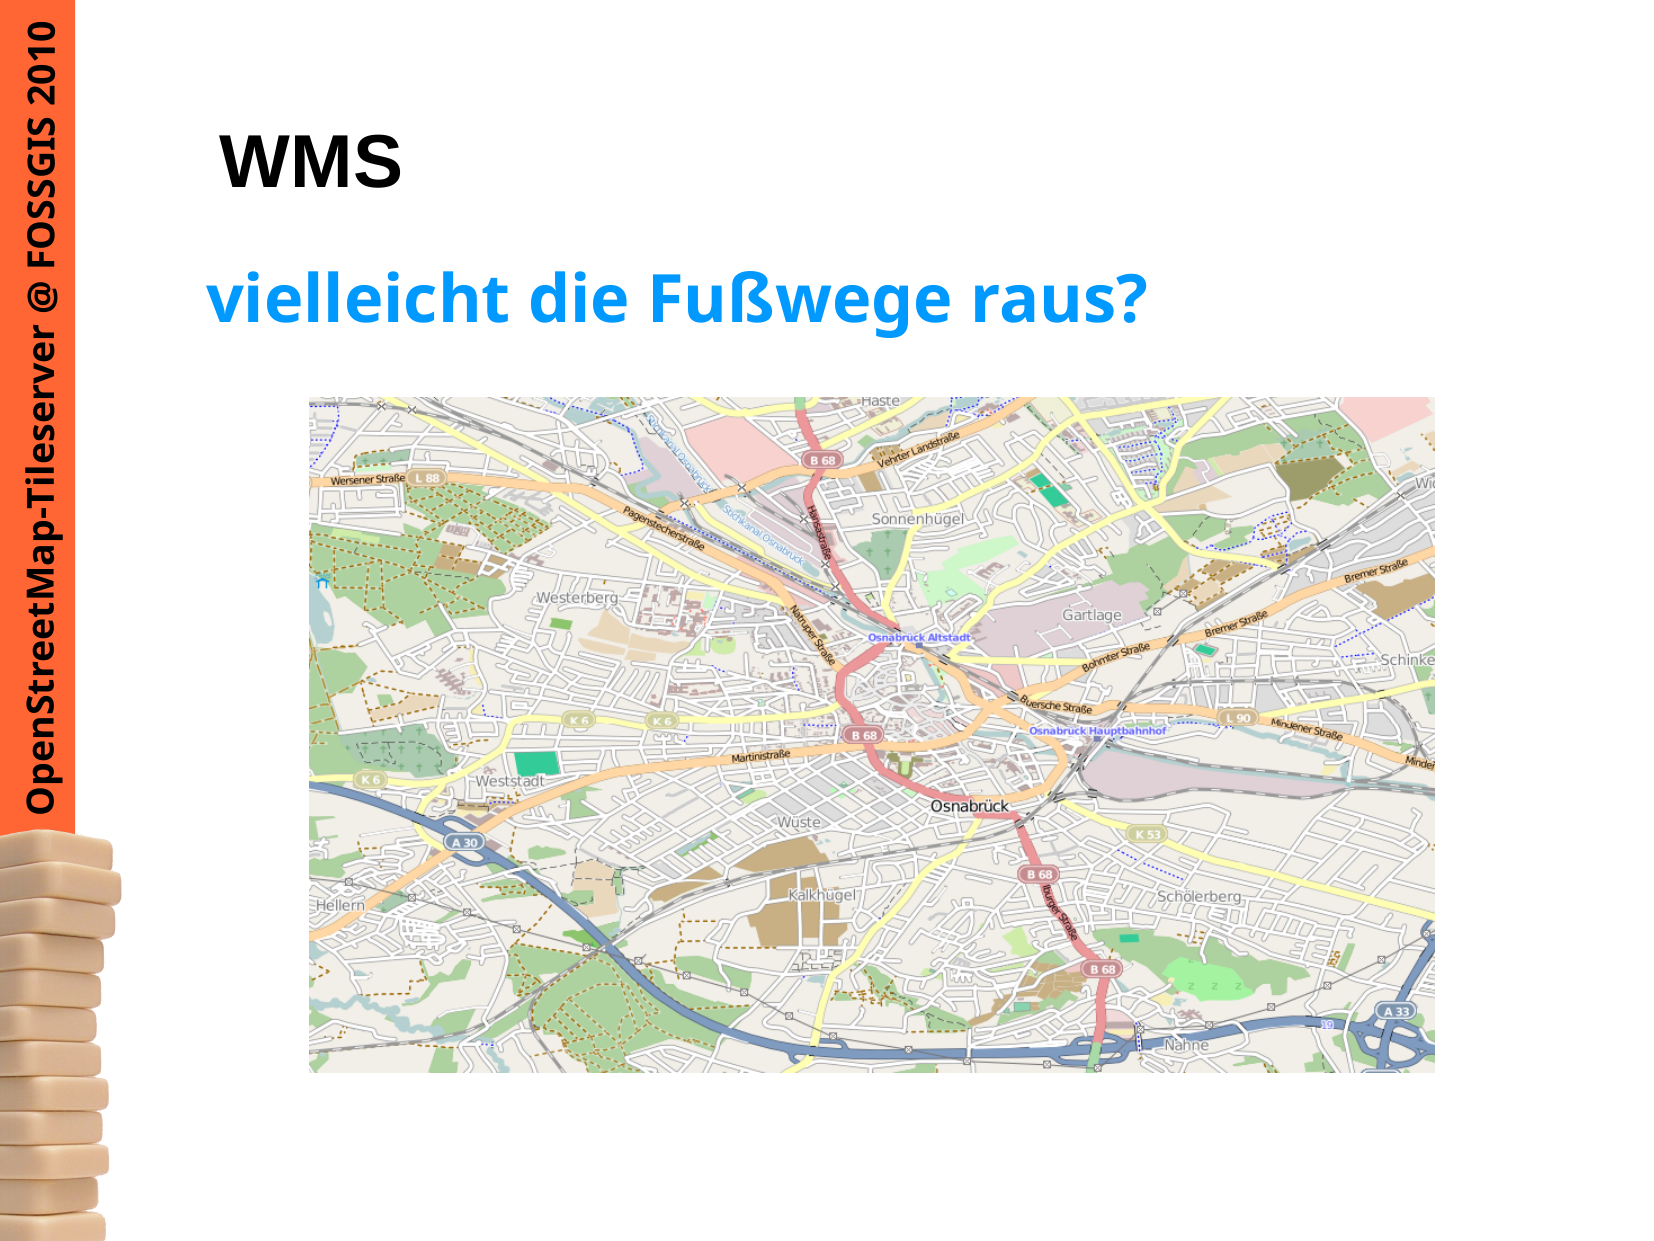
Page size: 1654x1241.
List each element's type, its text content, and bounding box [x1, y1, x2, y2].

text_box WMS [205, 112, 1501, 212]
text_box vielleicht die Fußwege raus? [191, 243, 1578, 447]
picture [0, 816, 133, 1241]
picture [309, 446, 1435, 1073]
